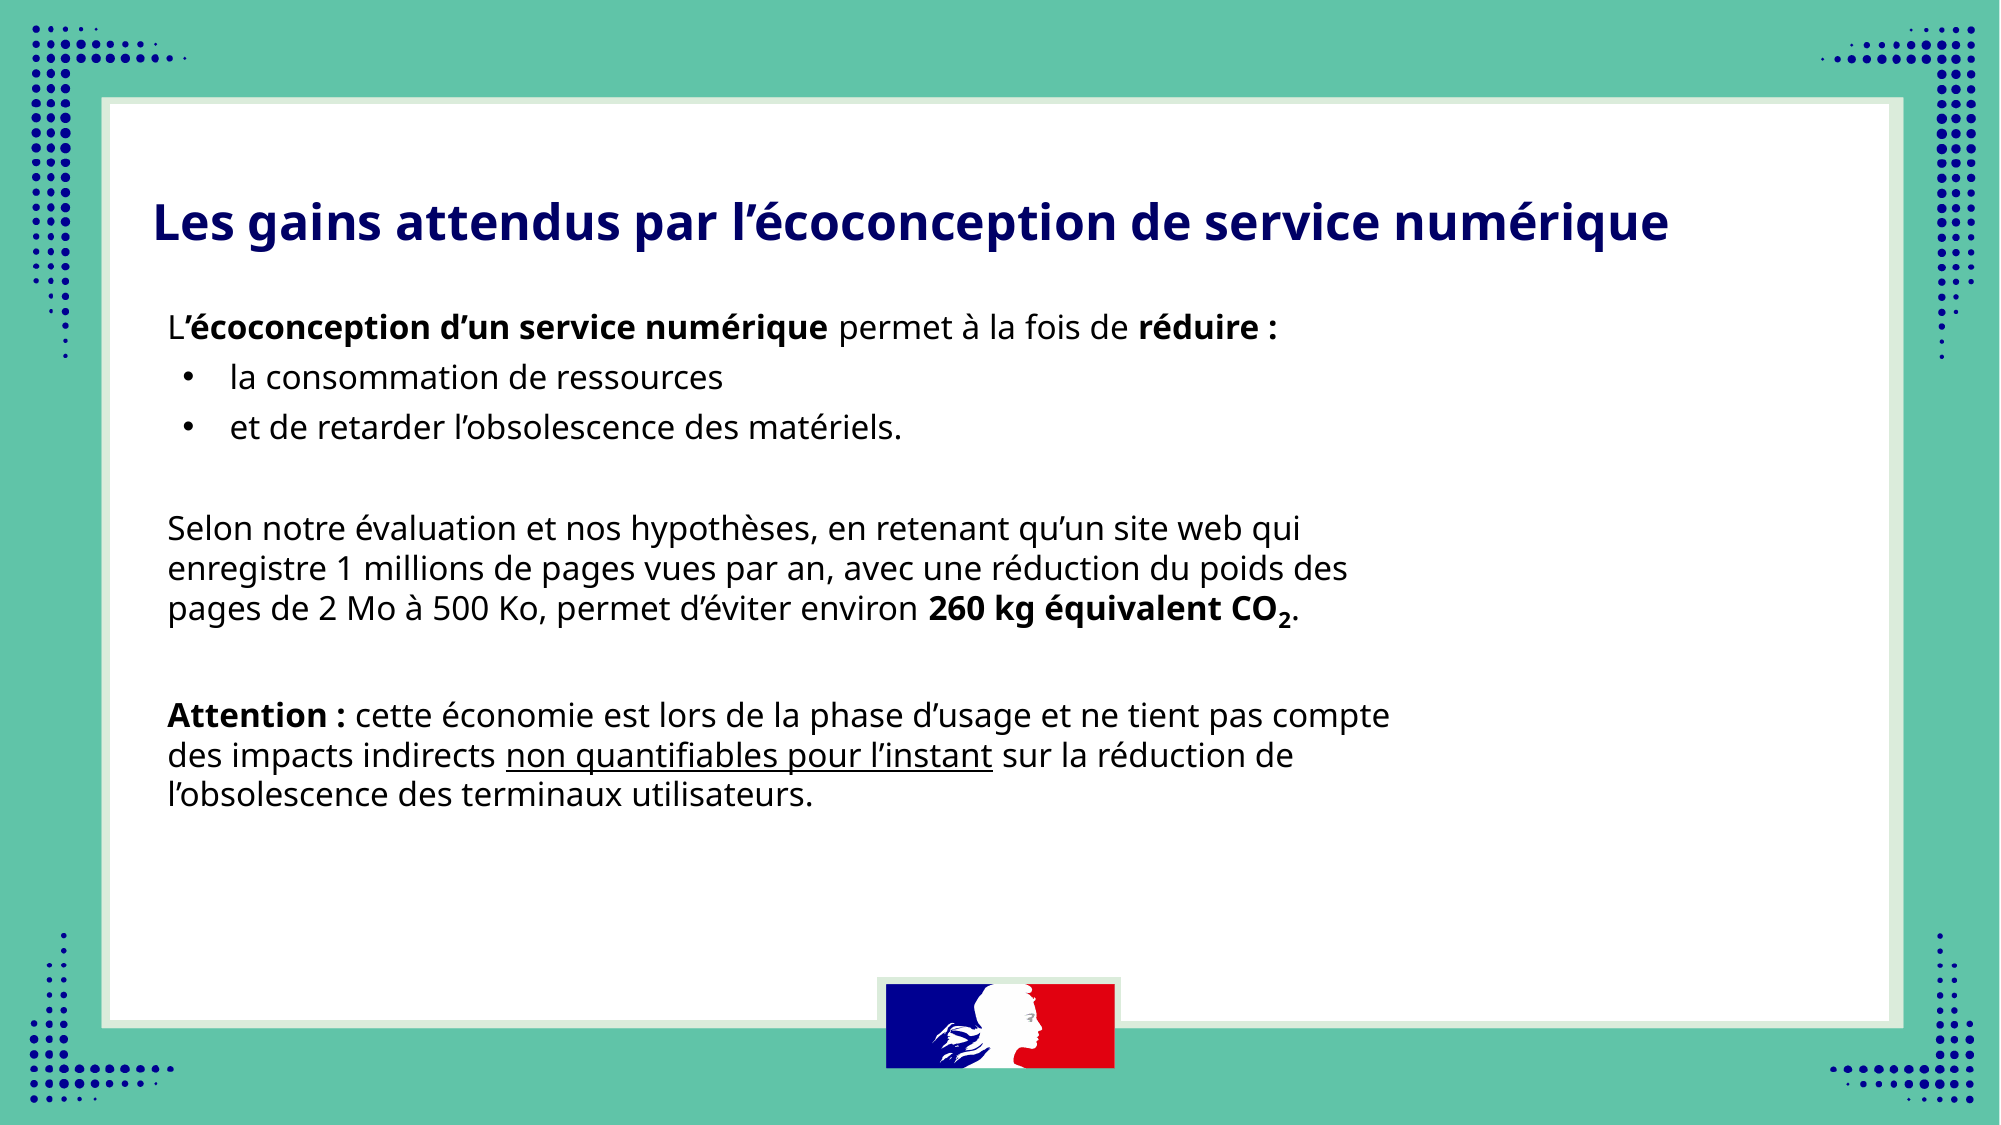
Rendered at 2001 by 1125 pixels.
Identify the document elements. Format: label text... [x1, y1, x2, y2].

text_box L’écoconception d’un service numérique permet à la fois de réduire : la consommation de ressources et de retarder l’obsolescence des matériels. Selon notre évaluation et nos hypothèses, en retenant qu’un site web qui enregistre 1 millions de pages vues par an, avec une réduction du poids des pages de 2 Mo à 500 Ko, permet d’éviter environ 260 kg équivalent CO2. Attention : cette économie est lors de la phase d’usage et ne tient pas compte des impacts indirects non quantifiables pour l’instant sur la réduction de l’obsolescence des terminaux utilisateurs. [137, 298, 1435, 939]
title Les gains attendus par l’écoconception de service numérique [137, 150, 1806, 299]
picture [0, 0, 2000, 1125]
